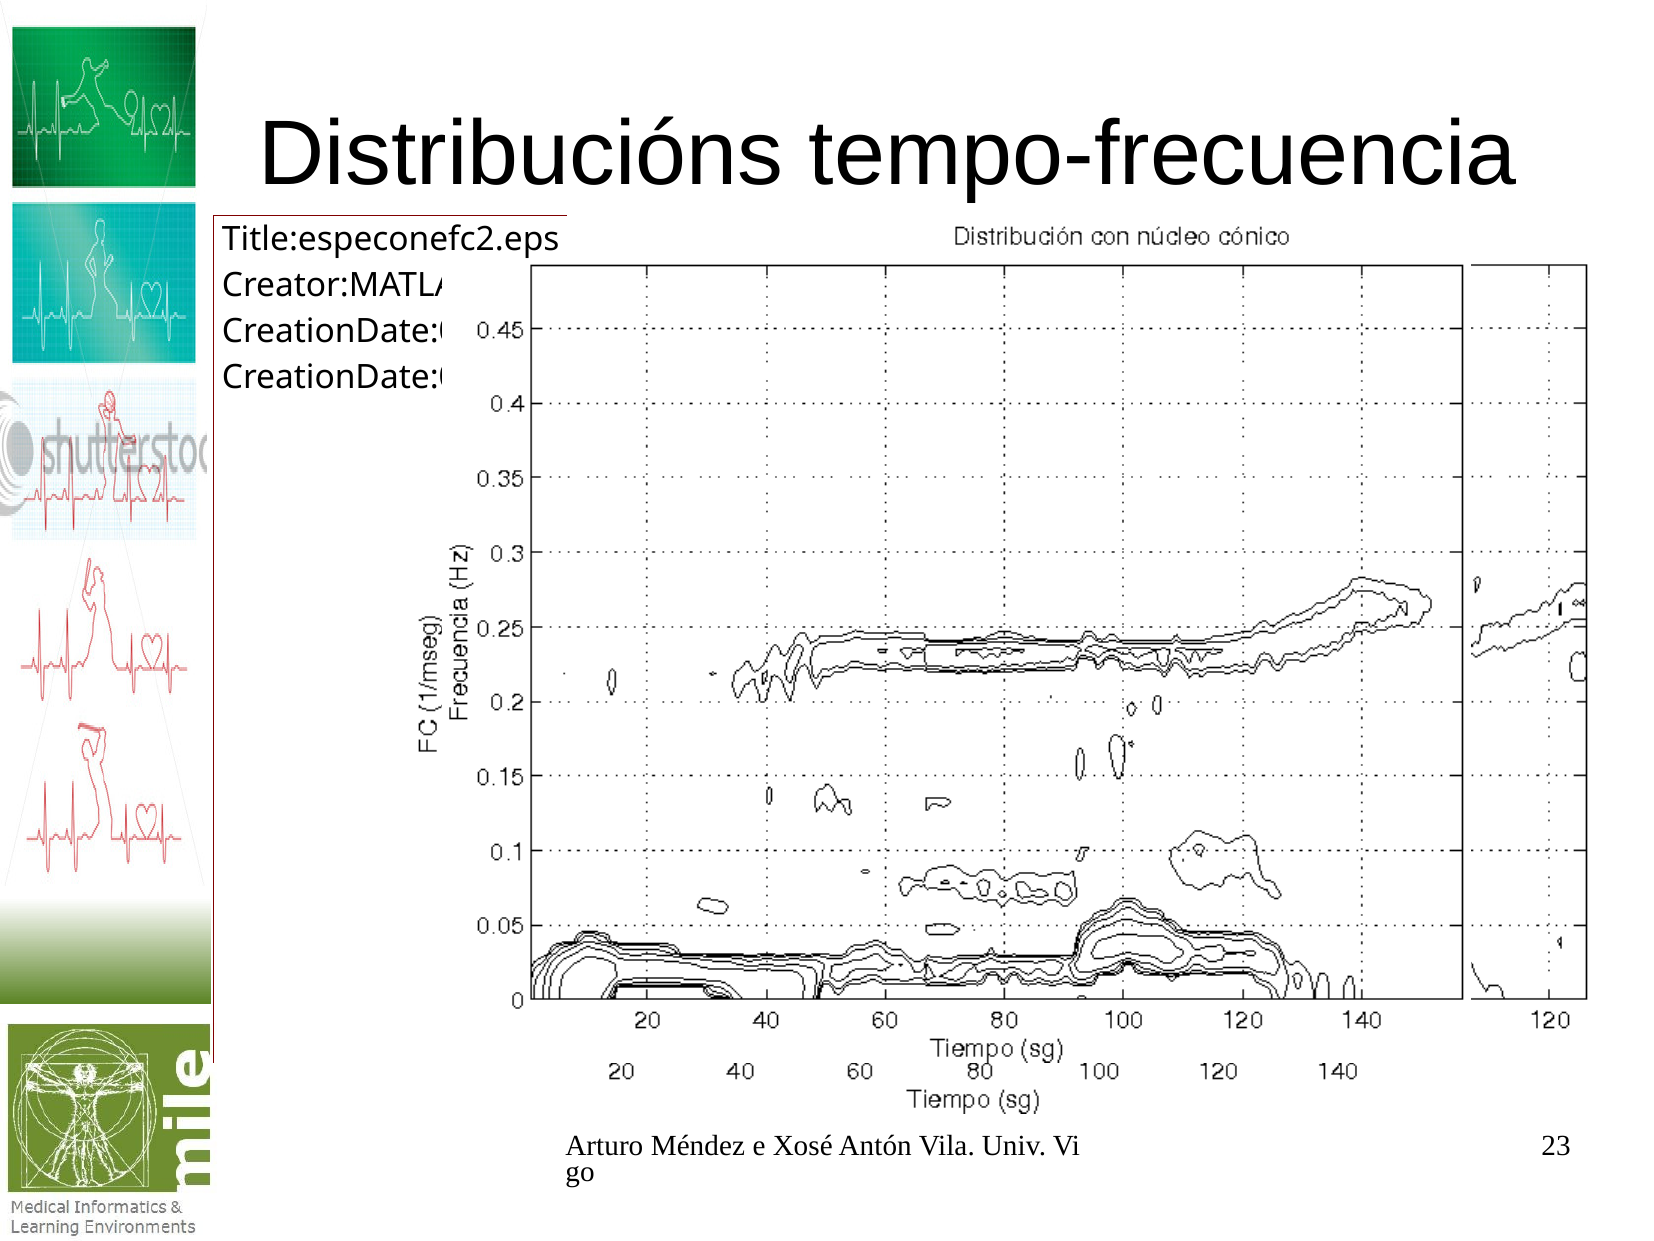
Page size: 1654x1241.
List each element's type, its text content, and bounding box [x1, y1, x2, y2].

title Distribucións tempo-frecuencia [206, 56, 1571, 250]
picture [0, 213, 1595, 1241]
picture [0, 0, 207, 886]
